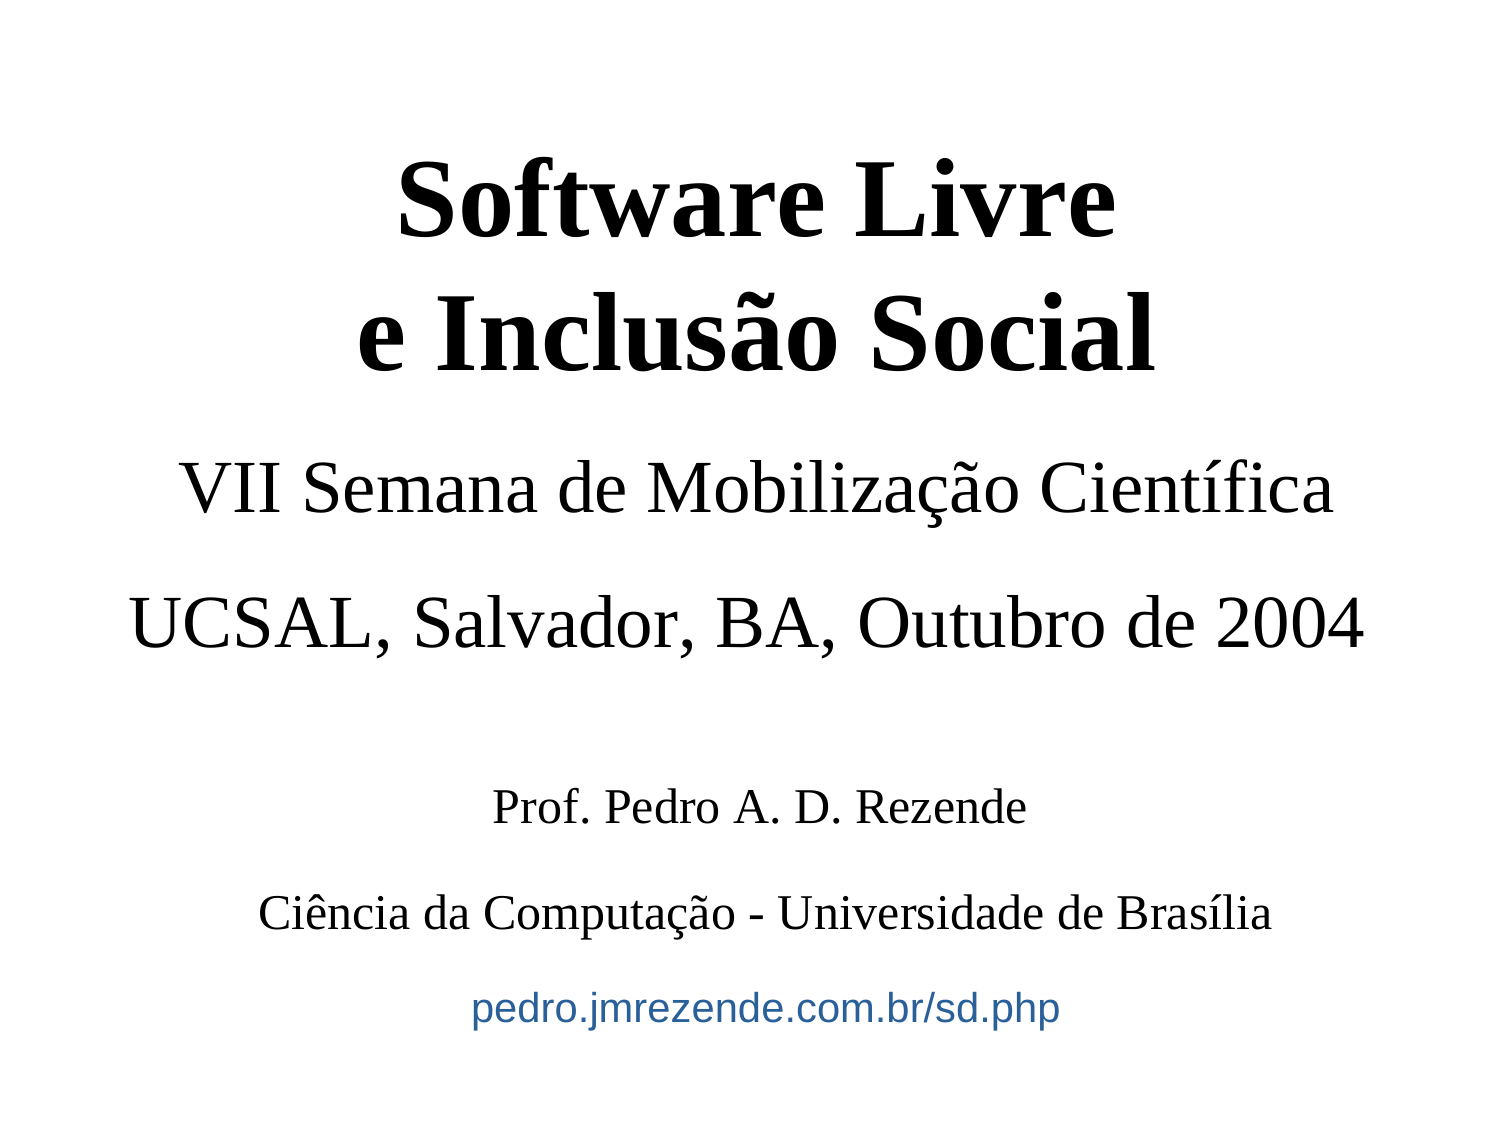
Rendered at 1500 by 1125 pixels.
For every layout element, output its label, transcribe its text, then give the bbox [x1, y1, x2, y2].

text_box Prof. Pedro A. D. Rezende Ciência da Computação - Universidade de Brasília pedro.jmrezende.com.br/sd.php [96, 733, 1361, 1047]
title Software Livre e Inclusão Social VII Semana de Mobilização Científica UCSAL, Salvador, BA, Outubro de 2004 [55, 90, 1459, 700]
